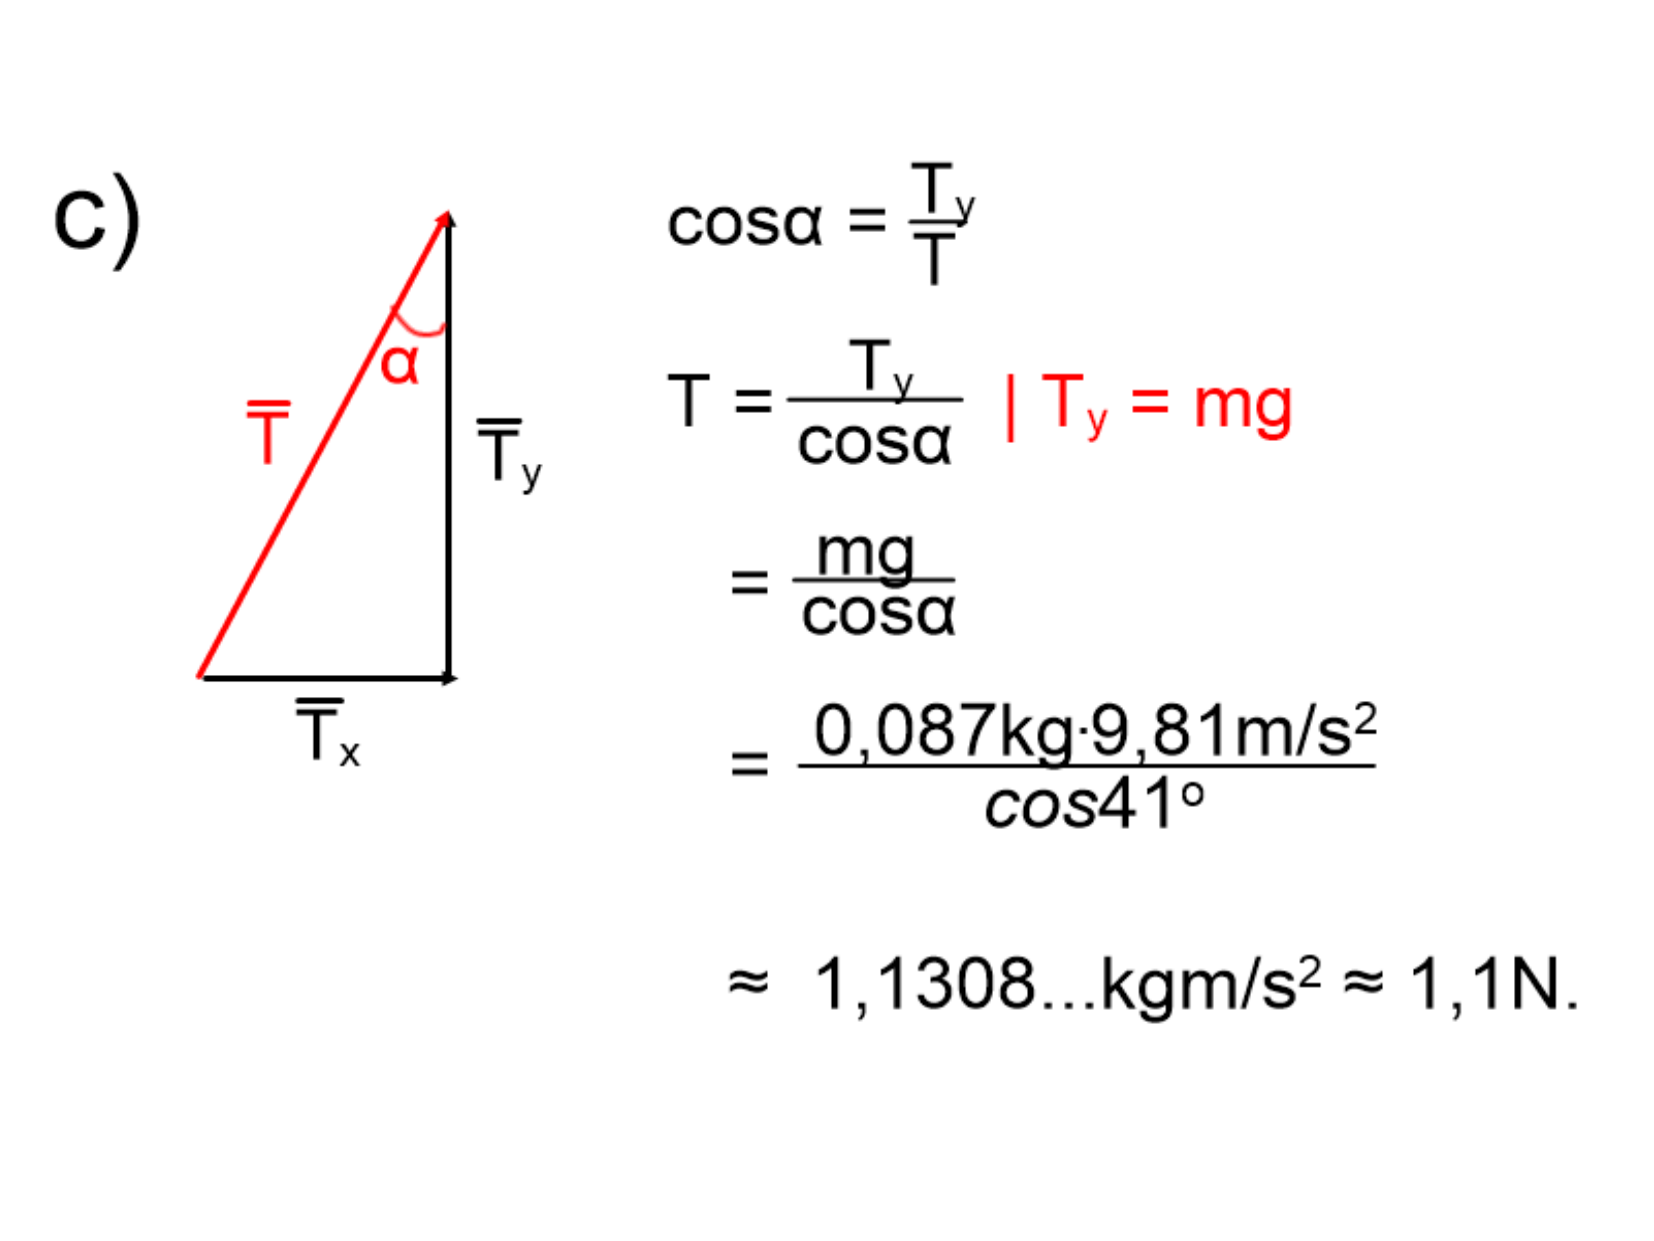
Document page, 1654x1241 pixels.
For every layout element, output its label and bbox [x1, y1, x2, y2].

picture [11, 95, 1623, 1044]
